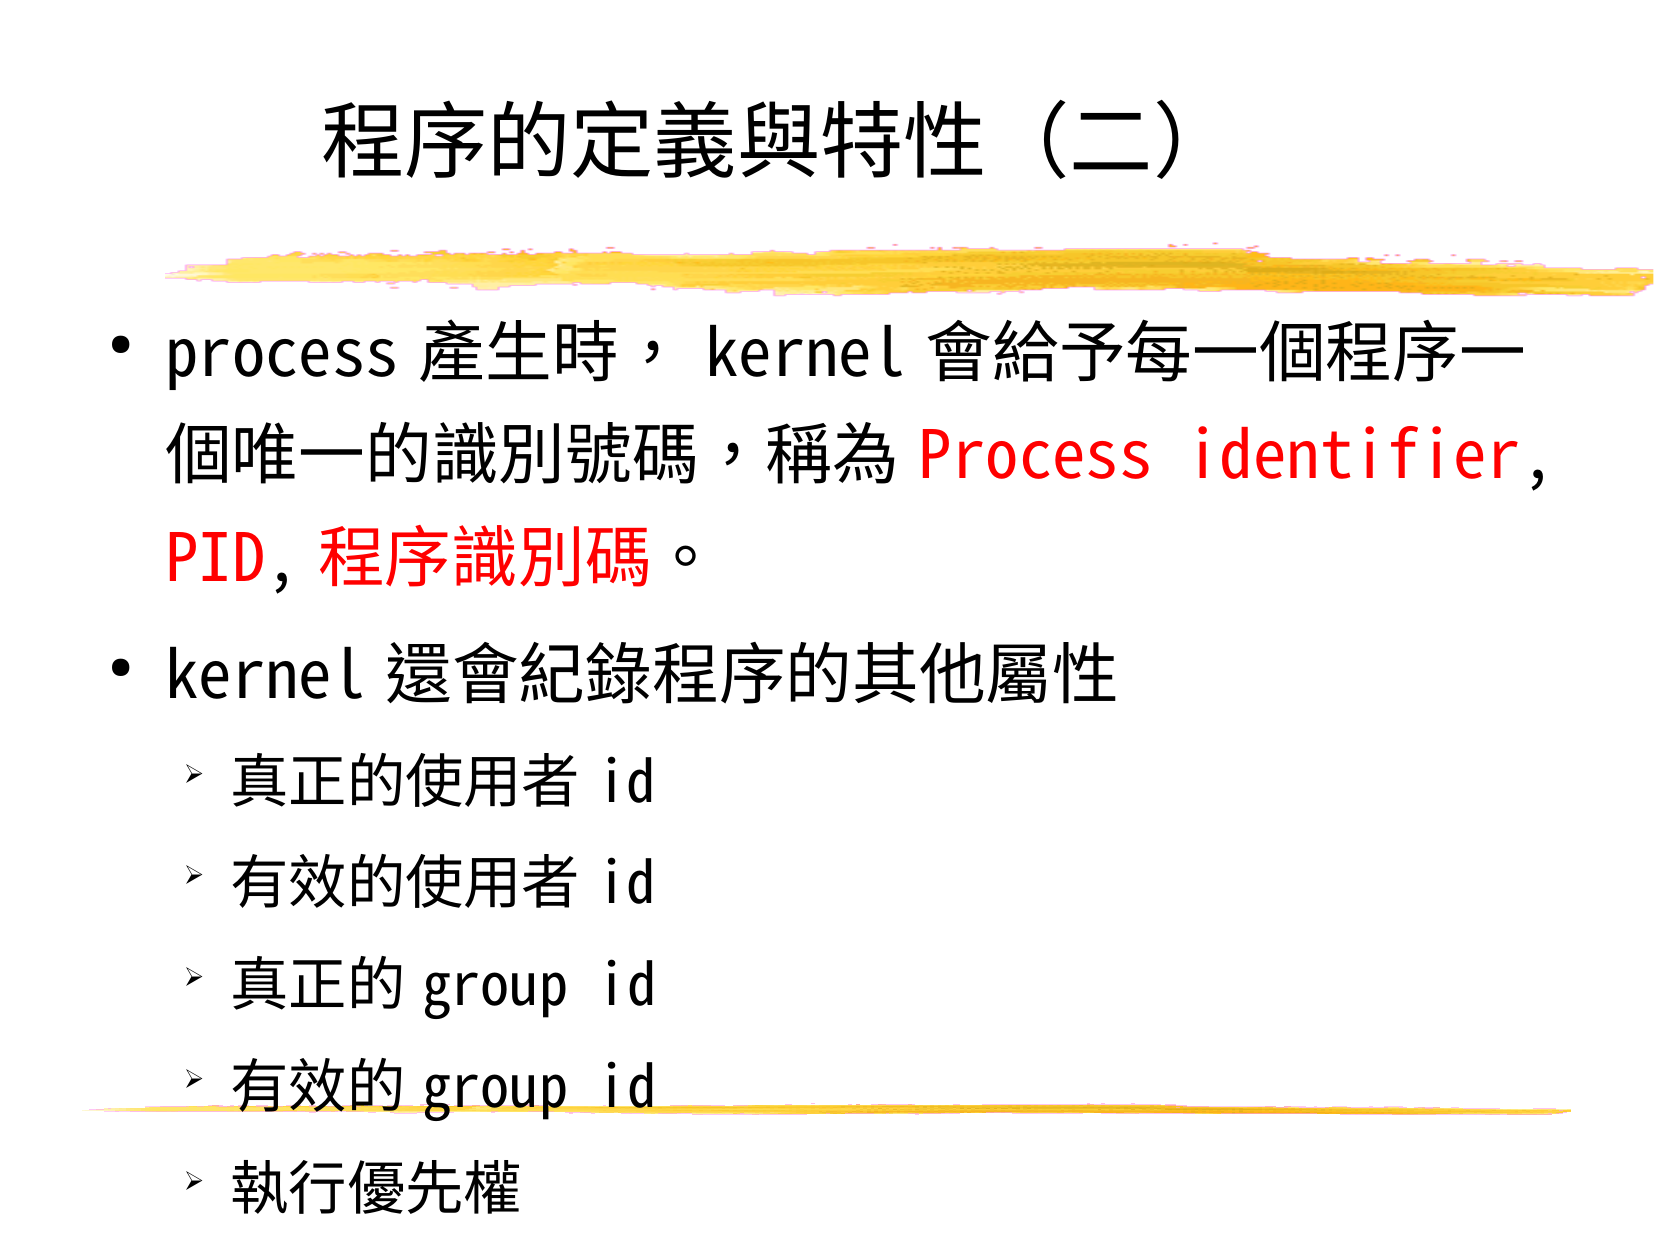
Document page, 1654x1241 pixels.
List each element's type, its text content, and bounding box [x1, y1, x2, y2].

picture [430, 1107, 444, 1117]
picture [82, 1102, 429, 1117]
picture [445, 1103, 543, 1117]
list process產生時，kernel會給予每一個程序一個唯一的識別號碼，稱為Process identifier, PID,程序識別碼。 kernel還會紀錄程序的其他屬性 真正的使用者id 有效的使用者id 真正的group id 有效的group id 執行優先權 執行時的目錄 [108, 292, 1561, 1103]
picture [548, 1102, 1571, 1117]
title 程序的定義與特性（二） [76, 28, 1482, 236]
picture [165, 237, 1654, 308]
